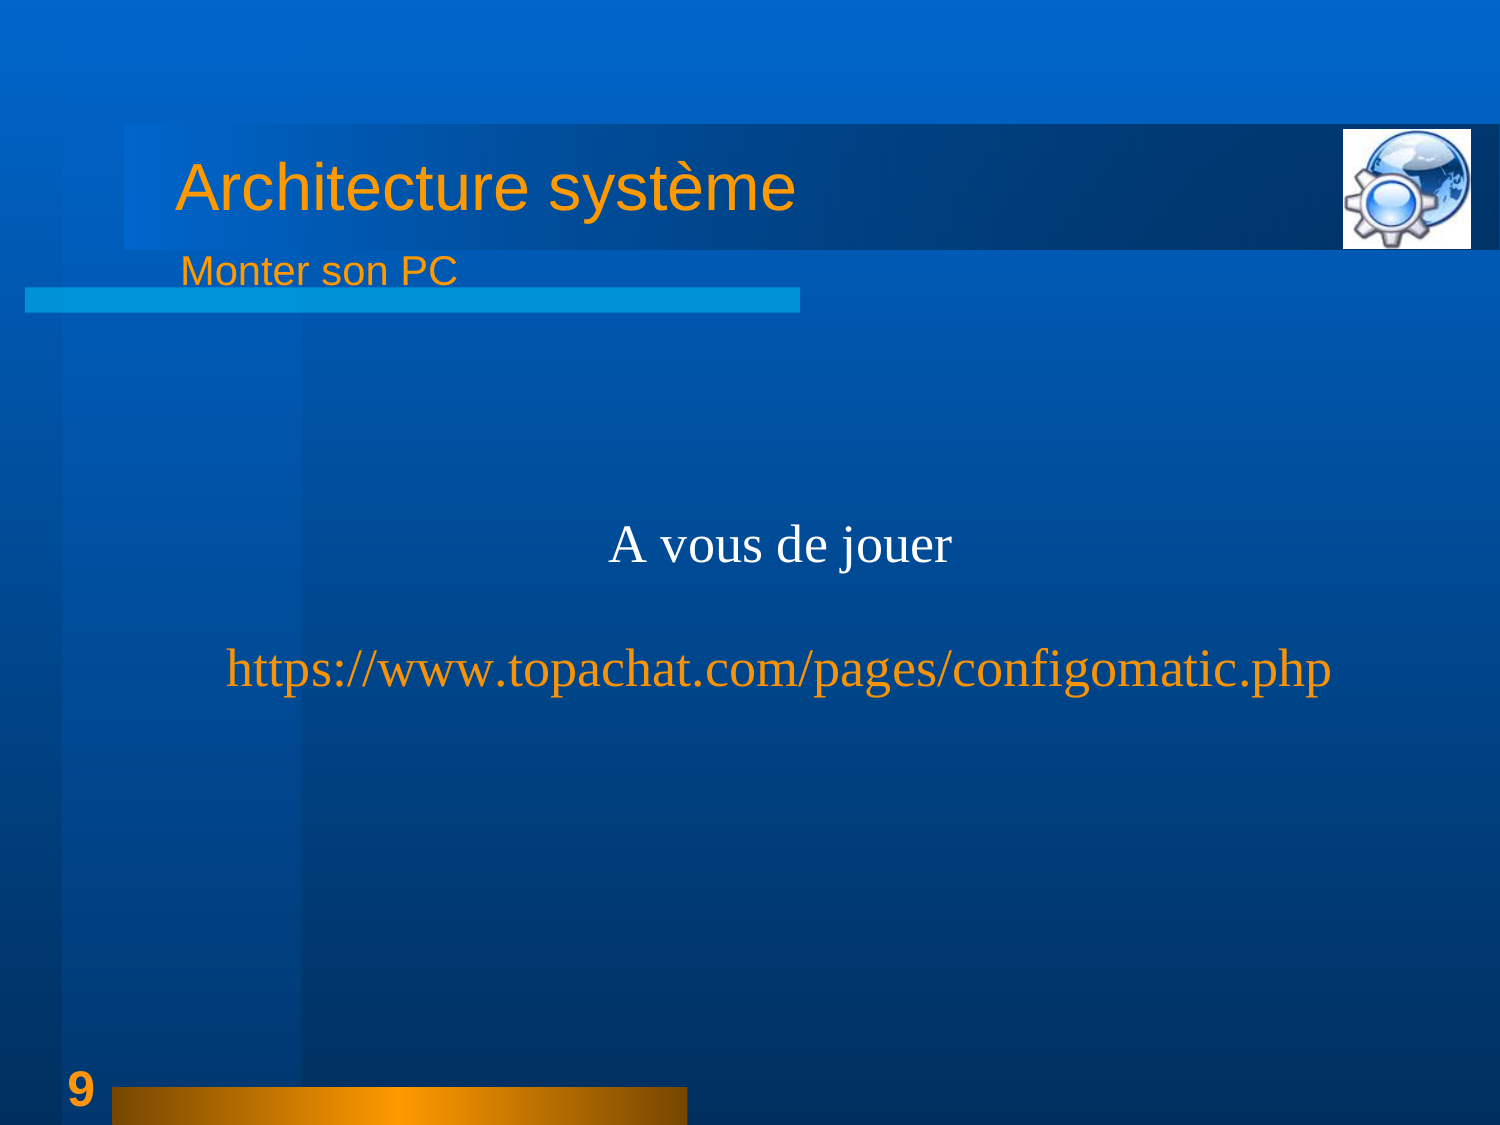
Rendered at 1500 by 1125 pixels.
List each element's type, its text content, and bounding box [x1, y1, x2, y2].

picture [1343, 129, 1471, 249]
text_box Monter son PC [165, 239, 1359, 303]
text_box A vous de jouer https://www.topachat.com/pages/configomatic.php [161, 505, 1400, 707]
text_box Architecture système [160, 141, 1354, 234]
